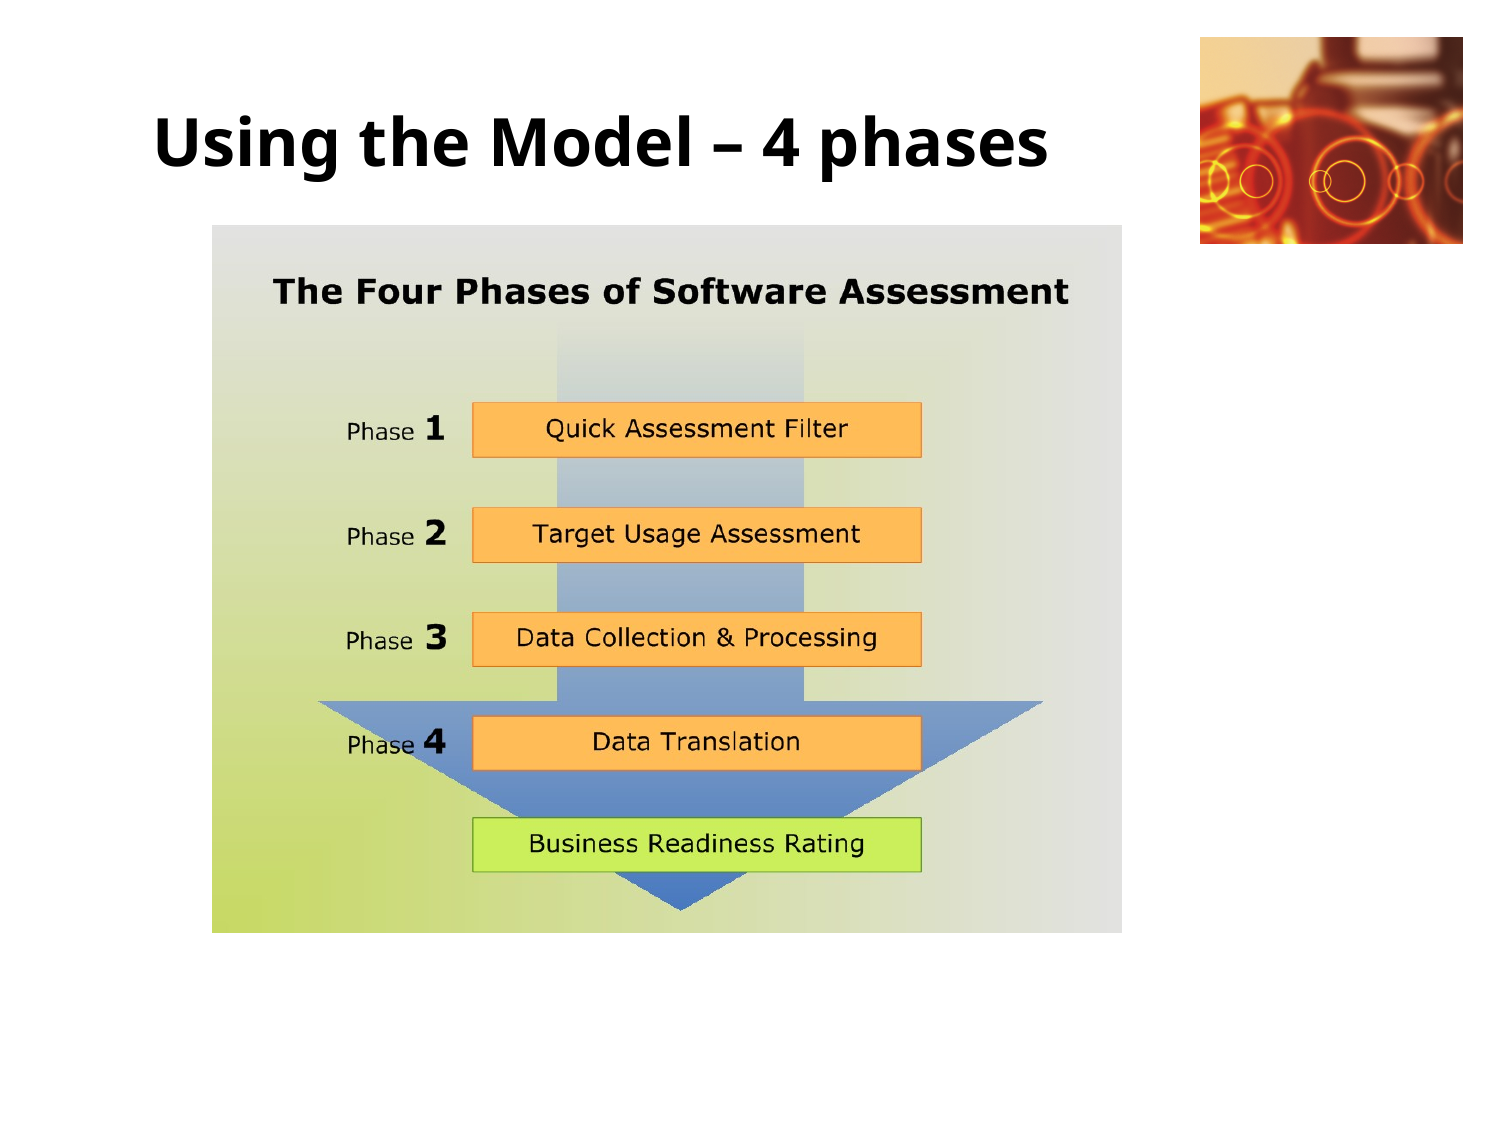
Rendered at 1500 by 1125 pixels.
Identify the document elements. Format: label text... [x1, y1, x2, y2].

picture [1200, 37, 1463, 244]
picture [212, 224, 1122, 933]
title Using the Model – 4 phases [137, 93, 1413, 194]
